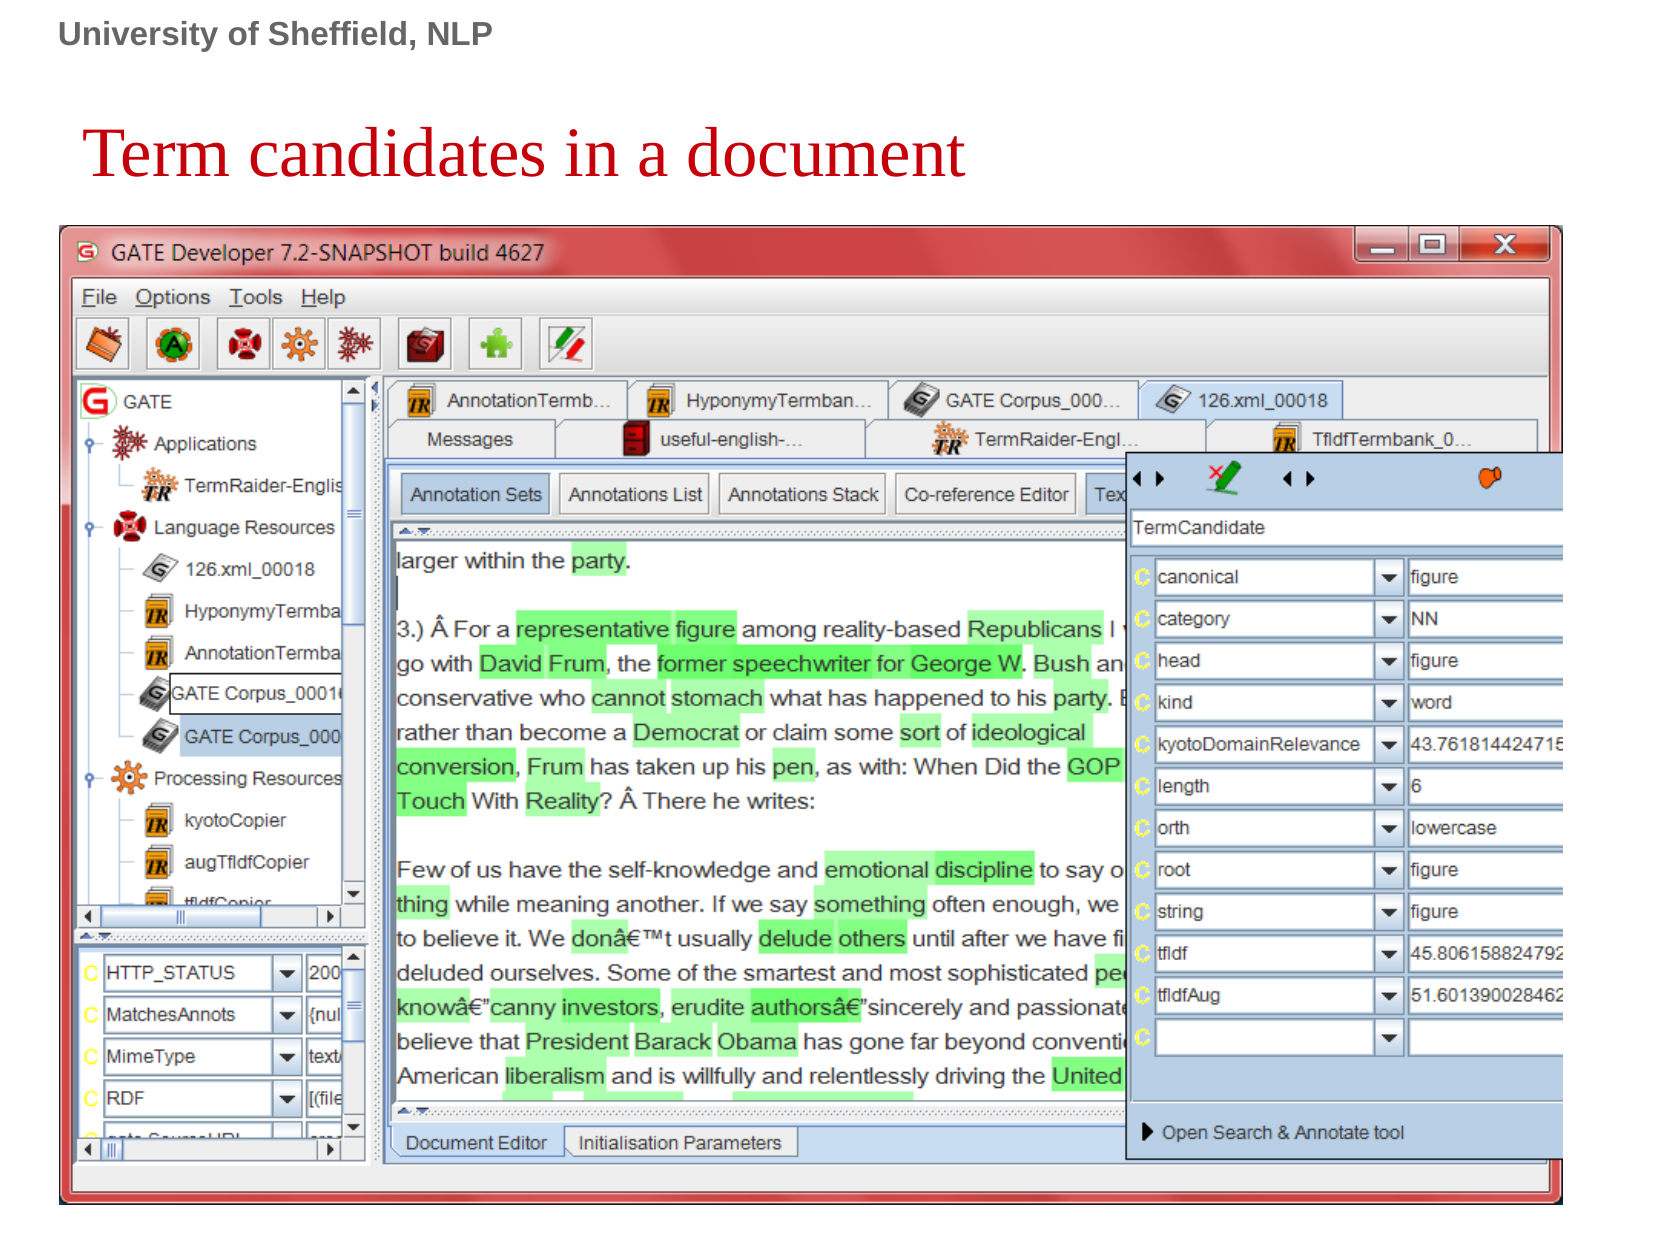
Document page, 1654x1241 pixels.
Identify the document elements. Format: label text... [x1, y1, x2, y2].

picture [59, 225, 1563, 1205]
title Term candidates in a document [82, 49, 1571, 257]
